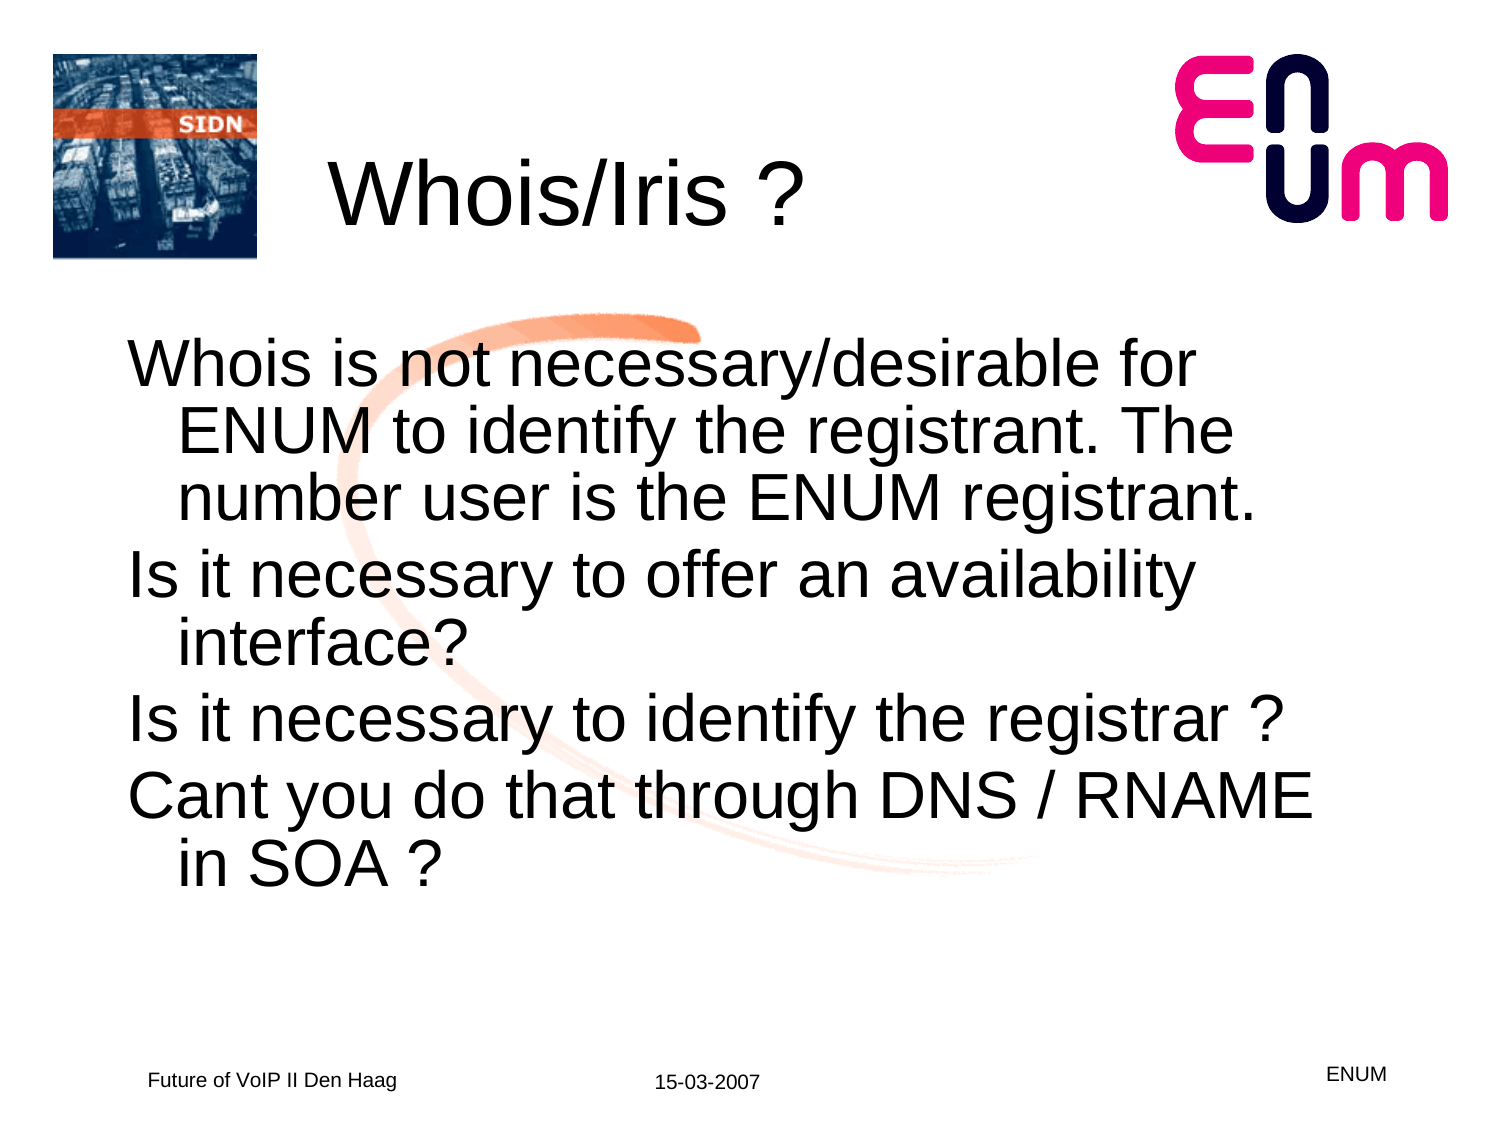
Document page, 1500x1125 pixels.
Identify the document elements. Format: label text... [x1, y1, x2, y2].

list Whois is not necessary/desirable for ENUM to identify the registrant. The number user is the ENUM registrant. Is it necessary to offer an availability interface? Is it necessary to identify the registrar ? Cant you do that through DNS / RNAME in SOA ? [112, 324, 1382, 1000]
title Whois/Iris ? [312, 99, 1382, 288]
picture [112, 1000, 1371, 1120]
picture [53, 0, 1448, 324]
